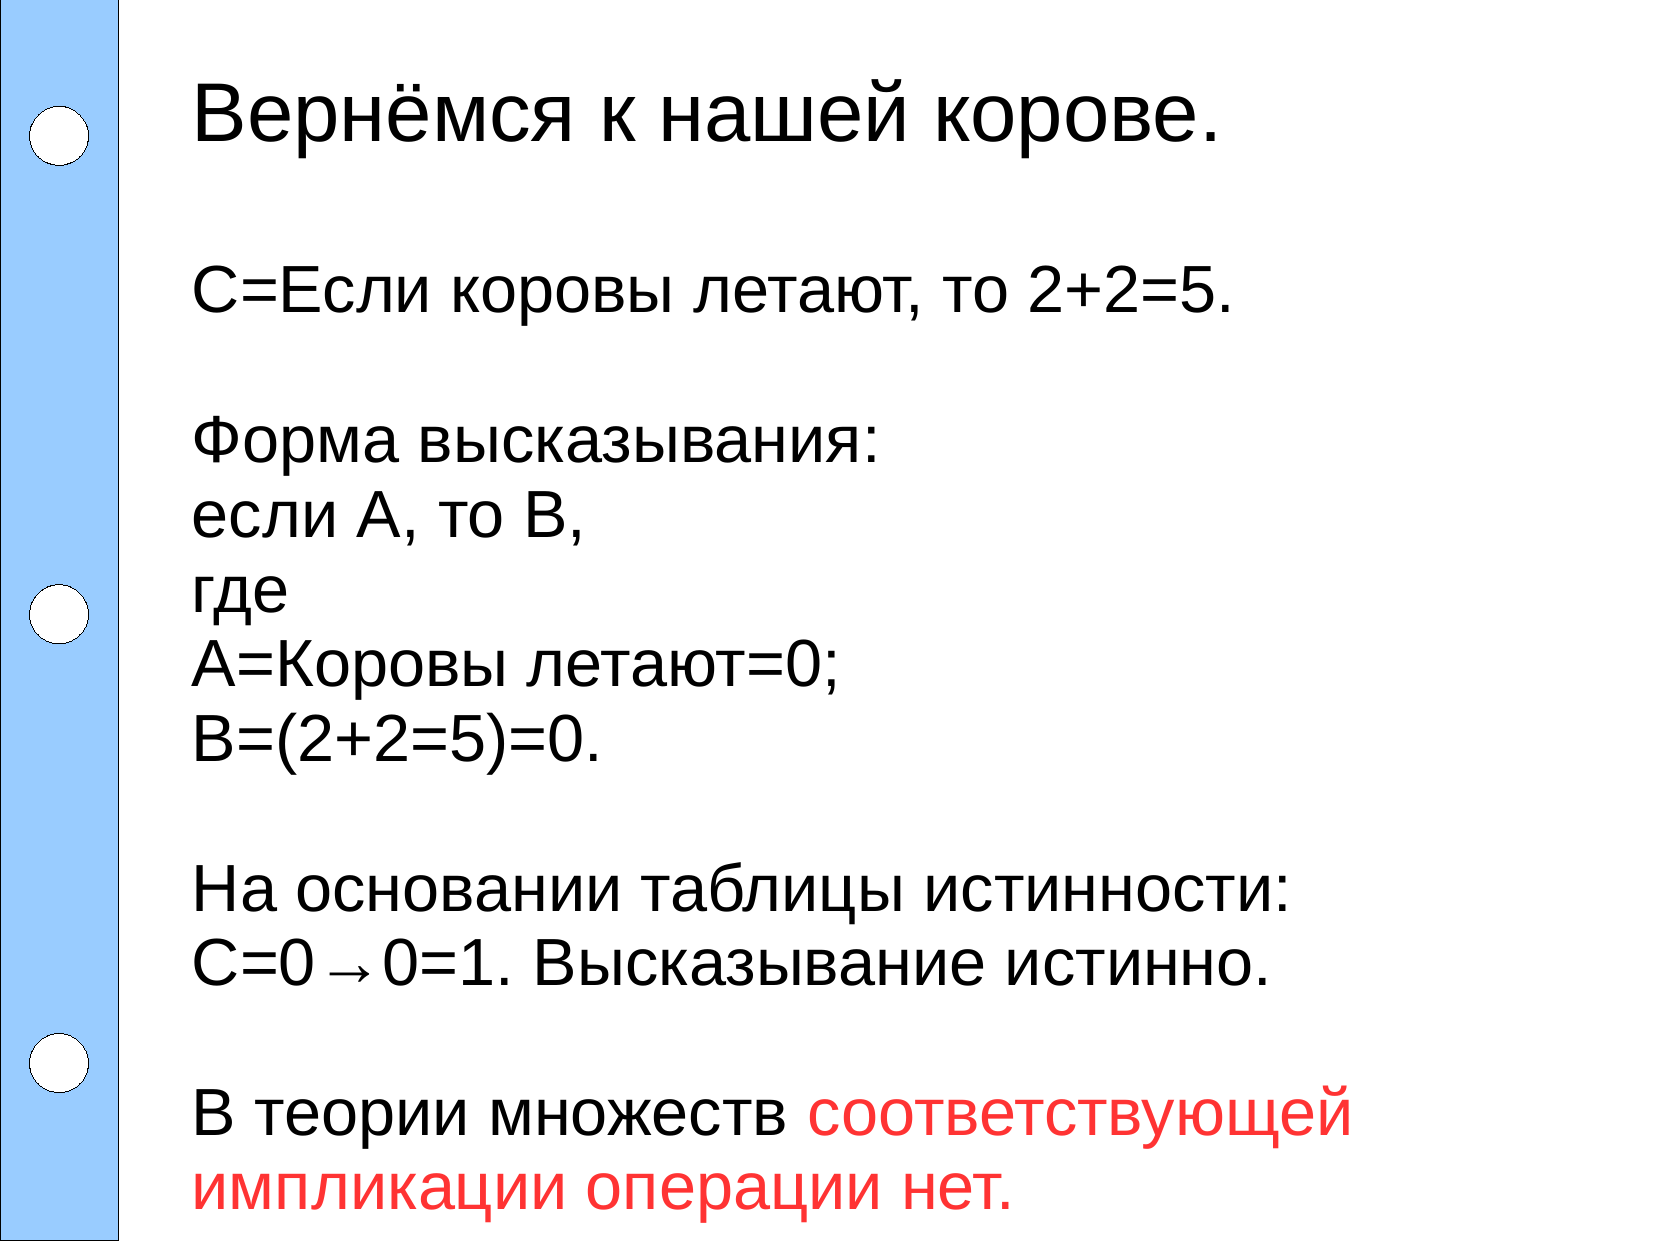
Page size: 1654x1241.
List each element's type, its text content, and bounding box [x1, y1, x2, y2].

text_box [0, 0, 119, 1241]
text_box Вернёмся к нашей корове. С=Если коровы летают, то 2+2=5. Форма высказывания: если А, то В, где А=Коровы летают=0; В=(2+2=5)=0. На основании таблицы истинности: С=0→0=1. Высказывание истинно. В теории множеств соответствующей импликации операции нет. [177, 59, 1595, 1232]
